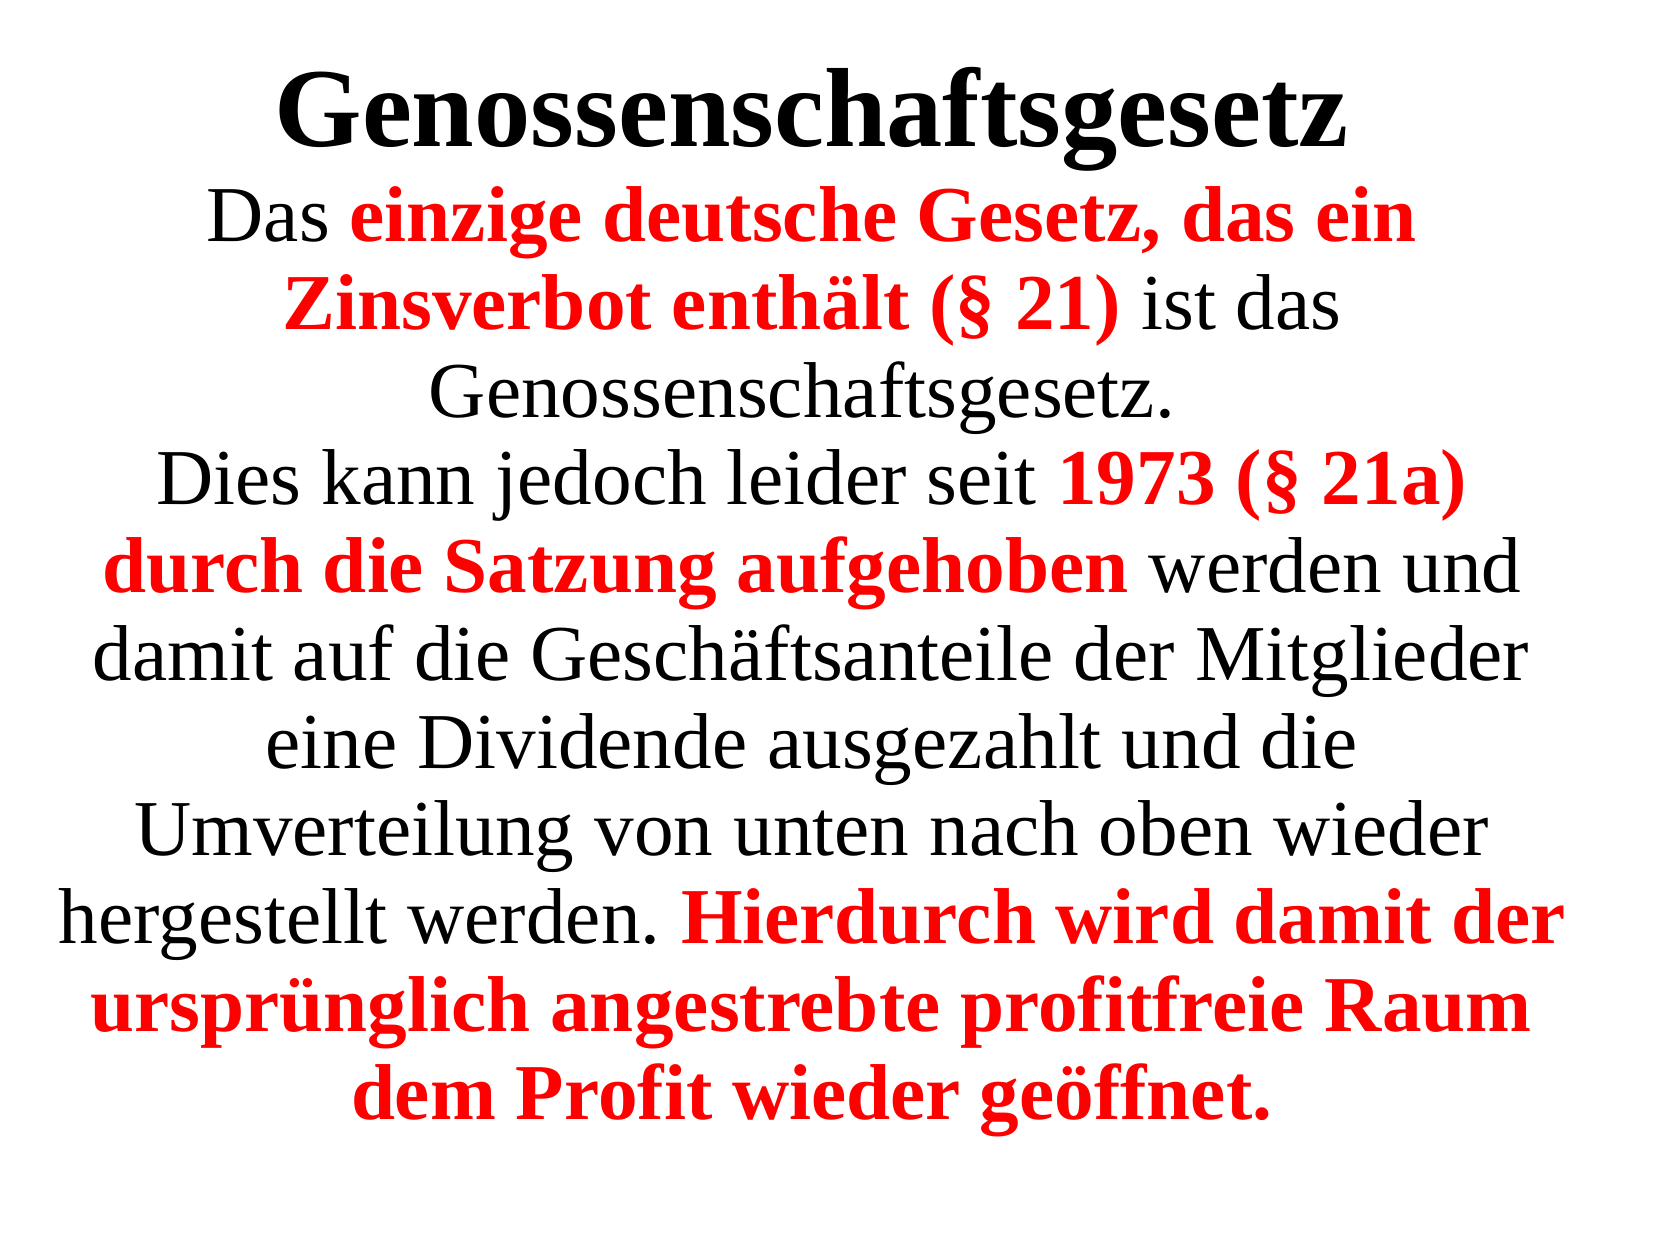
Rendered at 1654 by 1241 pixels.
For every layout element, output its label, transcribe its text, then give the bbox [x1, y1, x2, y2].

text_box Genossenschaftsgesetz Das einzige deutsche Gesetz, das ein Zinsverbot enthält (§ 21) ist das Genossenschaftsgesetz. Dies kann jedoch leider seit 1973 (§ 21a) durch die Satzung aufgehoben werden und damit auf die Geschäftsanteile der Mitglieder eine Dividende ausgezahlt und die Umverteilung von unten nach oben wieder hergestellt werden. Hierdurch wird damit der ursprünglich angestrebte profitfreie Raum dem Profit wieder geöffnet. [44, 39, 1606, 1241]
